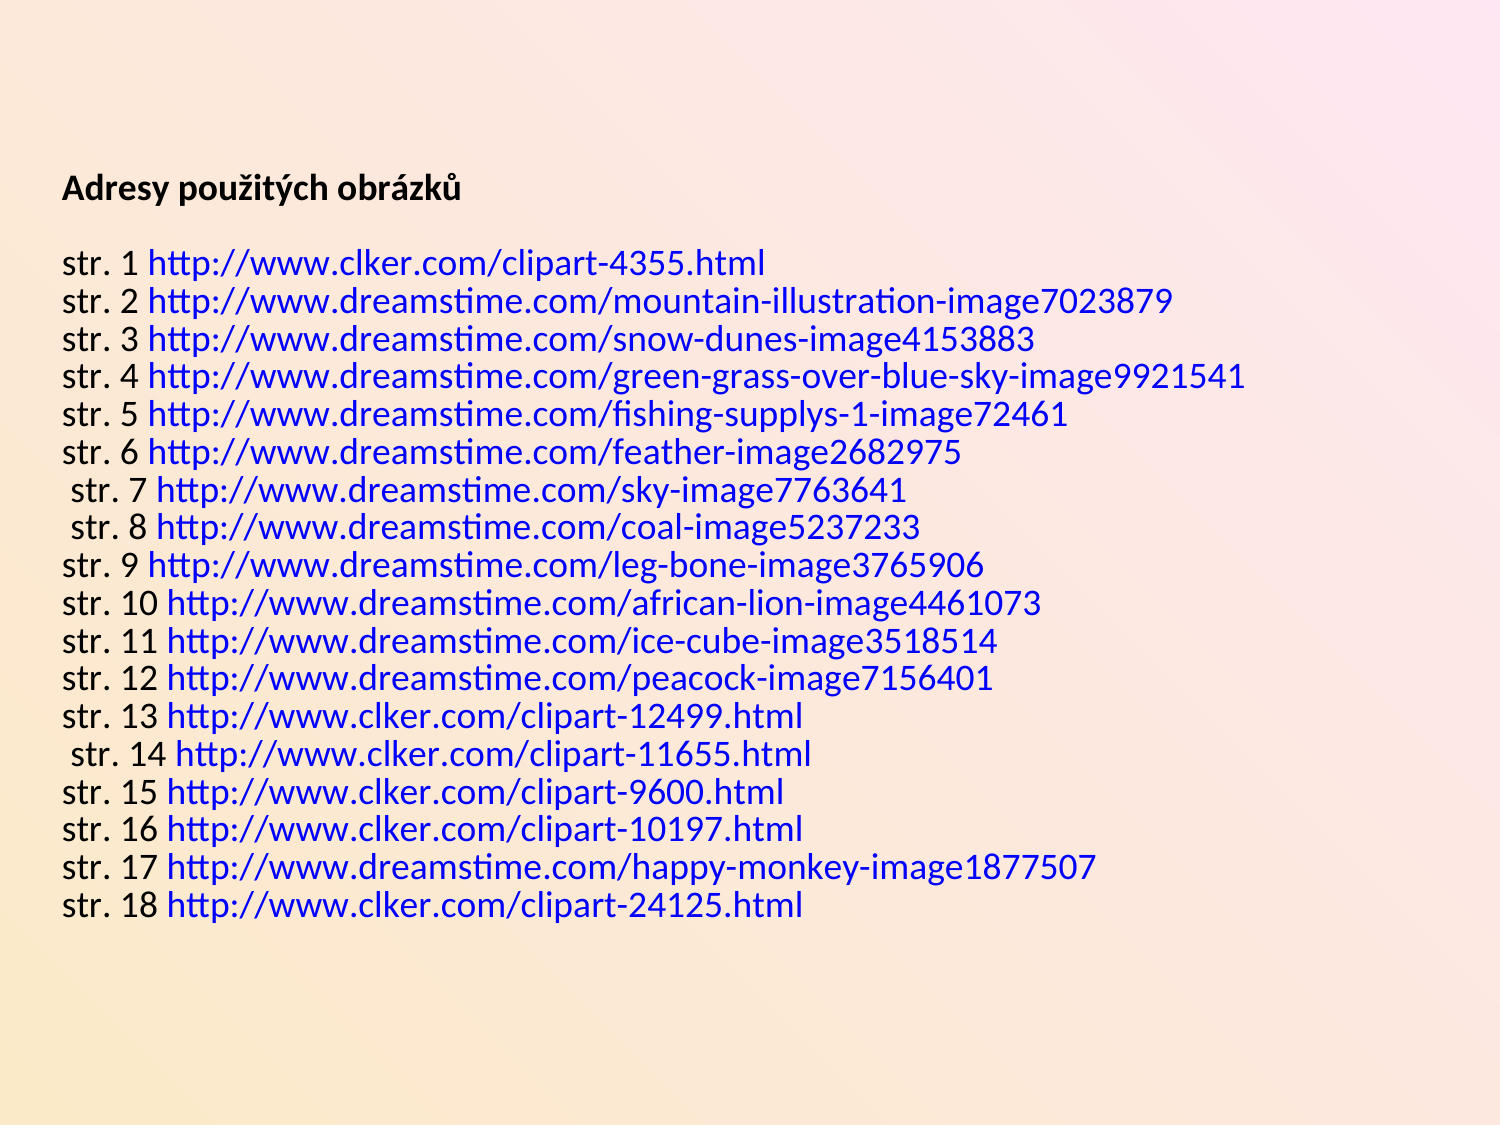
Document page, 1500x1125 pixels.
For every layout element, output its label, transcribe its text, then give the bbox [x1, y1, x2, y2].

title Adresy použitých obrázků str. 1 http://www.clker.com/clipart-4355.html str. 2 http://www.dreamstime.com/mountain-illustration-image7023879 str. 3 http://www.dreamstime.com/snow-dunes-image4153883 str. 4 http://www.dreamstime.com/green-grass-over-blue-sky-image9921541 str. 5 http://www.dreamstime.com/fishing-supplys-1-image72461 str. 6 http://www.dreamstime.com/feather-image2682975 str. 7 http://www.dreamstime.com/sky-image7763641 str. 8 http://www.dreamstime.com/coal-image5237233 str. 9 http://www.dreamstime.com/leg-bone-image3765906 str. 10 http://www.dreamstime.com/african-lion-image4461073 str. 11 http://www.dreamstime.com/ice-cube-image3518514 str. 12 http://www.dreamstime.com/peacock-image7156401 str. 13 http://www.clker.com/clipart-12499.html str. 14 http://www.clker.com/clipart-11655.html str. 15 http://www.clker.com/clipart-9600.html str. 16 http://www.clker.com/clipart-10197.html str. 17 http://www.dreamstime.com/happy-monkey-image1877507 str. 18 http://www.clker.com/clipart-24125.html [46, 0, 1454, 1125]
